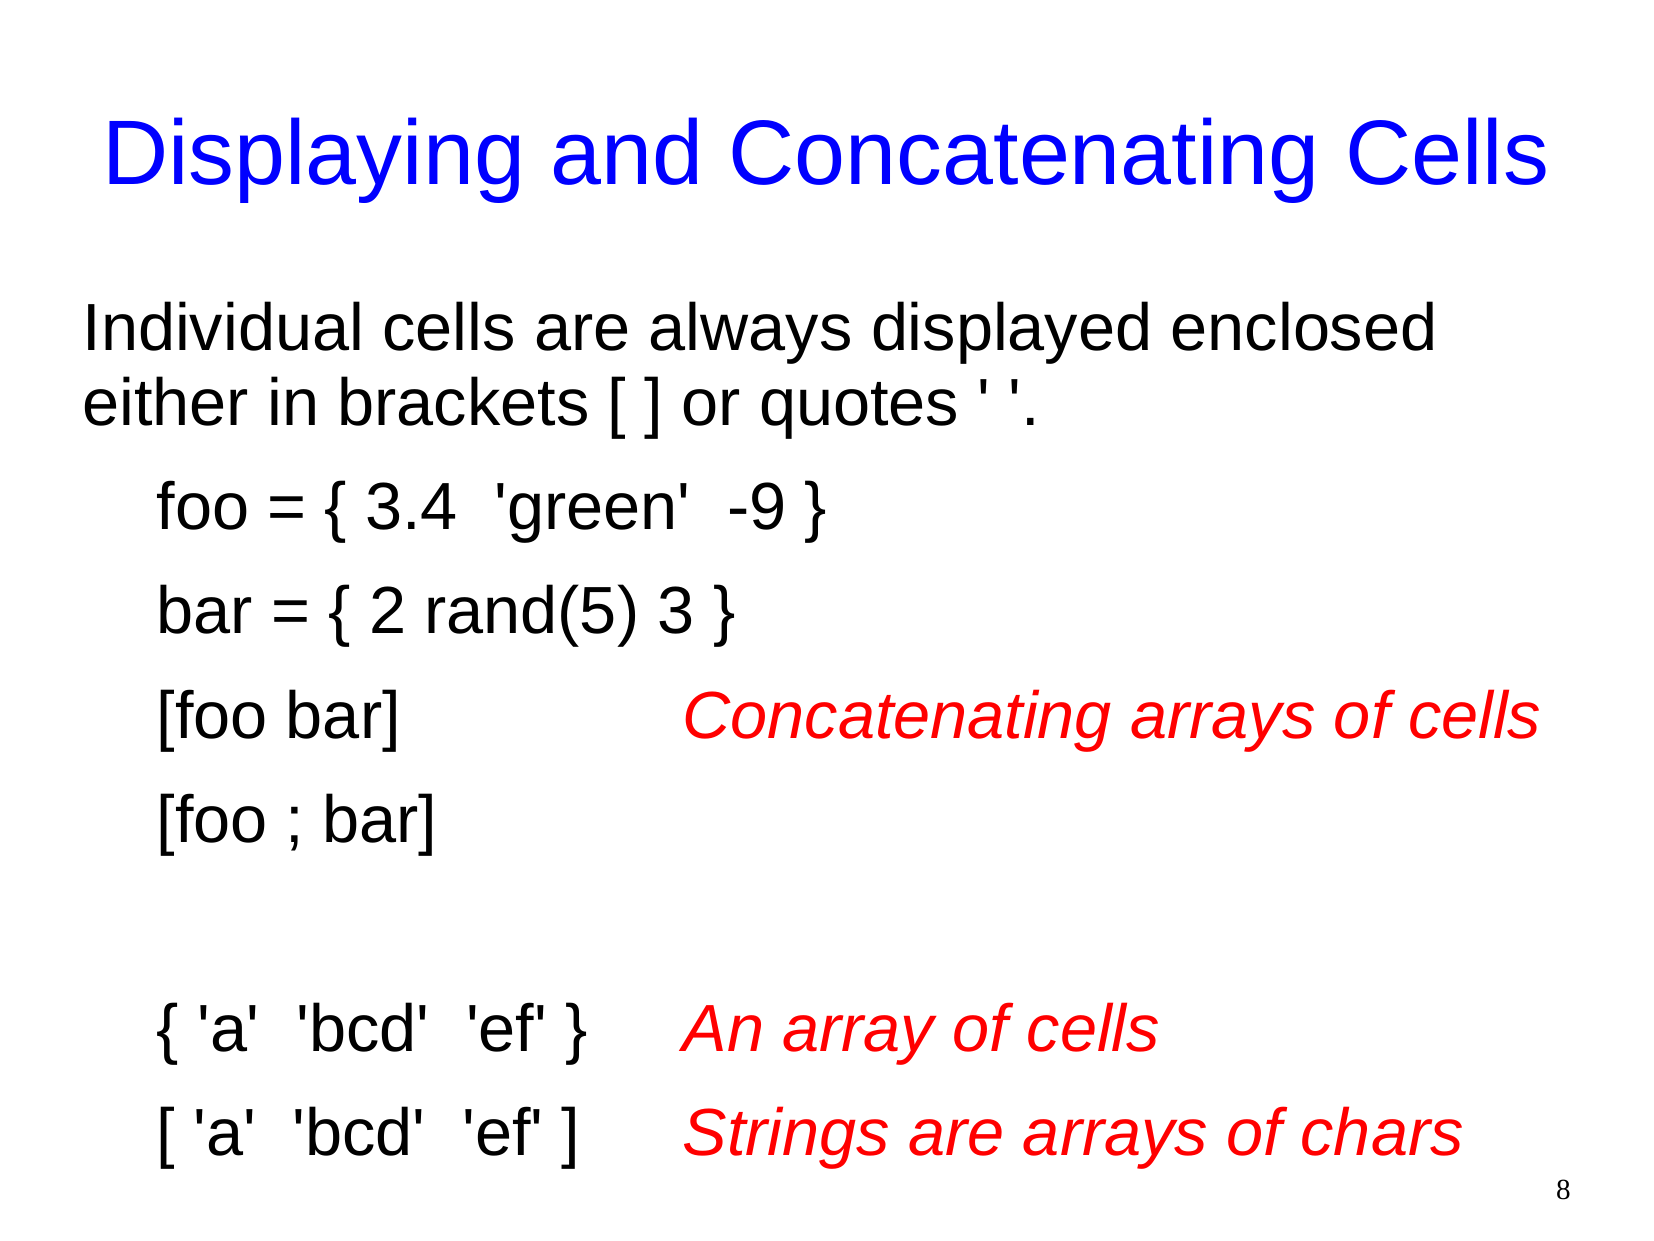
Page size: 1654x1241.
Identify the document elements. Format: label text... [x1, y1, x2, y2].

title Displaying and Concatenating Cells [82, 56, 1571, 250]
list Individual cells are always displayed enclosed either in brackets [ ] or quotes ' '. foo = { 3.4 'green' -9 } bar = { 2 rand(5) 3 } [foo bar] Concatenating arrays of cells [foo ; bar] { 'a' 'bcd' 'ef' } An array of cells [ 'a' 'bcd' 'ef' ] Strings are arrays of chars [82, 290, 1571, 1170]
